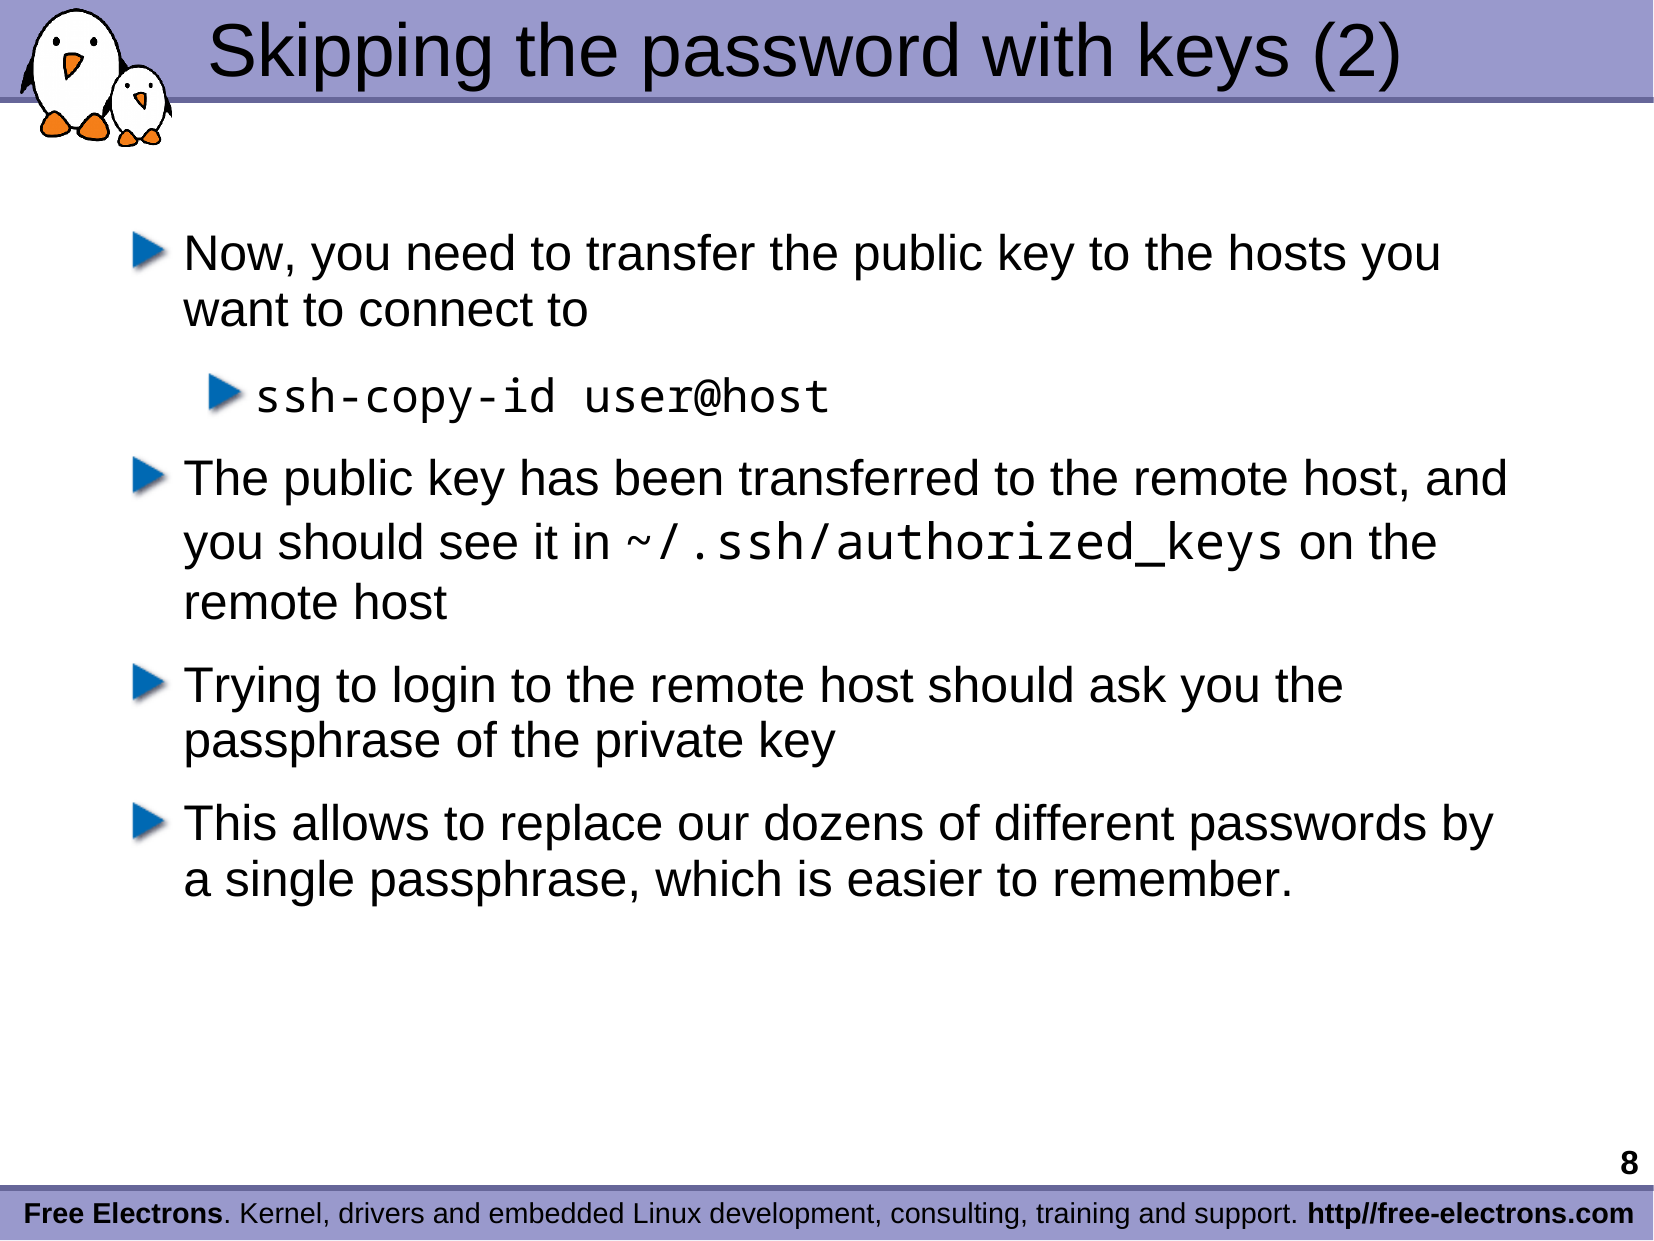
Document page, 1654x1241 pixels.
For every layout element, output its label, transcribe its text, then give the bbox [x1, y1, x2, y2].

title Skipping the password with keys (2) [60, 0, 1551, 101]
list Now, you need to transfer the public key to the hosts you want to connect to ssh-copy-id user@host The public key has been transferred to the remote host, and you should see it in ~/.ssh/authorized_keys on the remote host Trying to login to the remote host should ask you the passphrase of the private key This allows to replace our dozens of different passwords by a single passphrase, which is easier to remember. [112, 225, 1525, 1038]
picture [20, 8, 172, 147]
